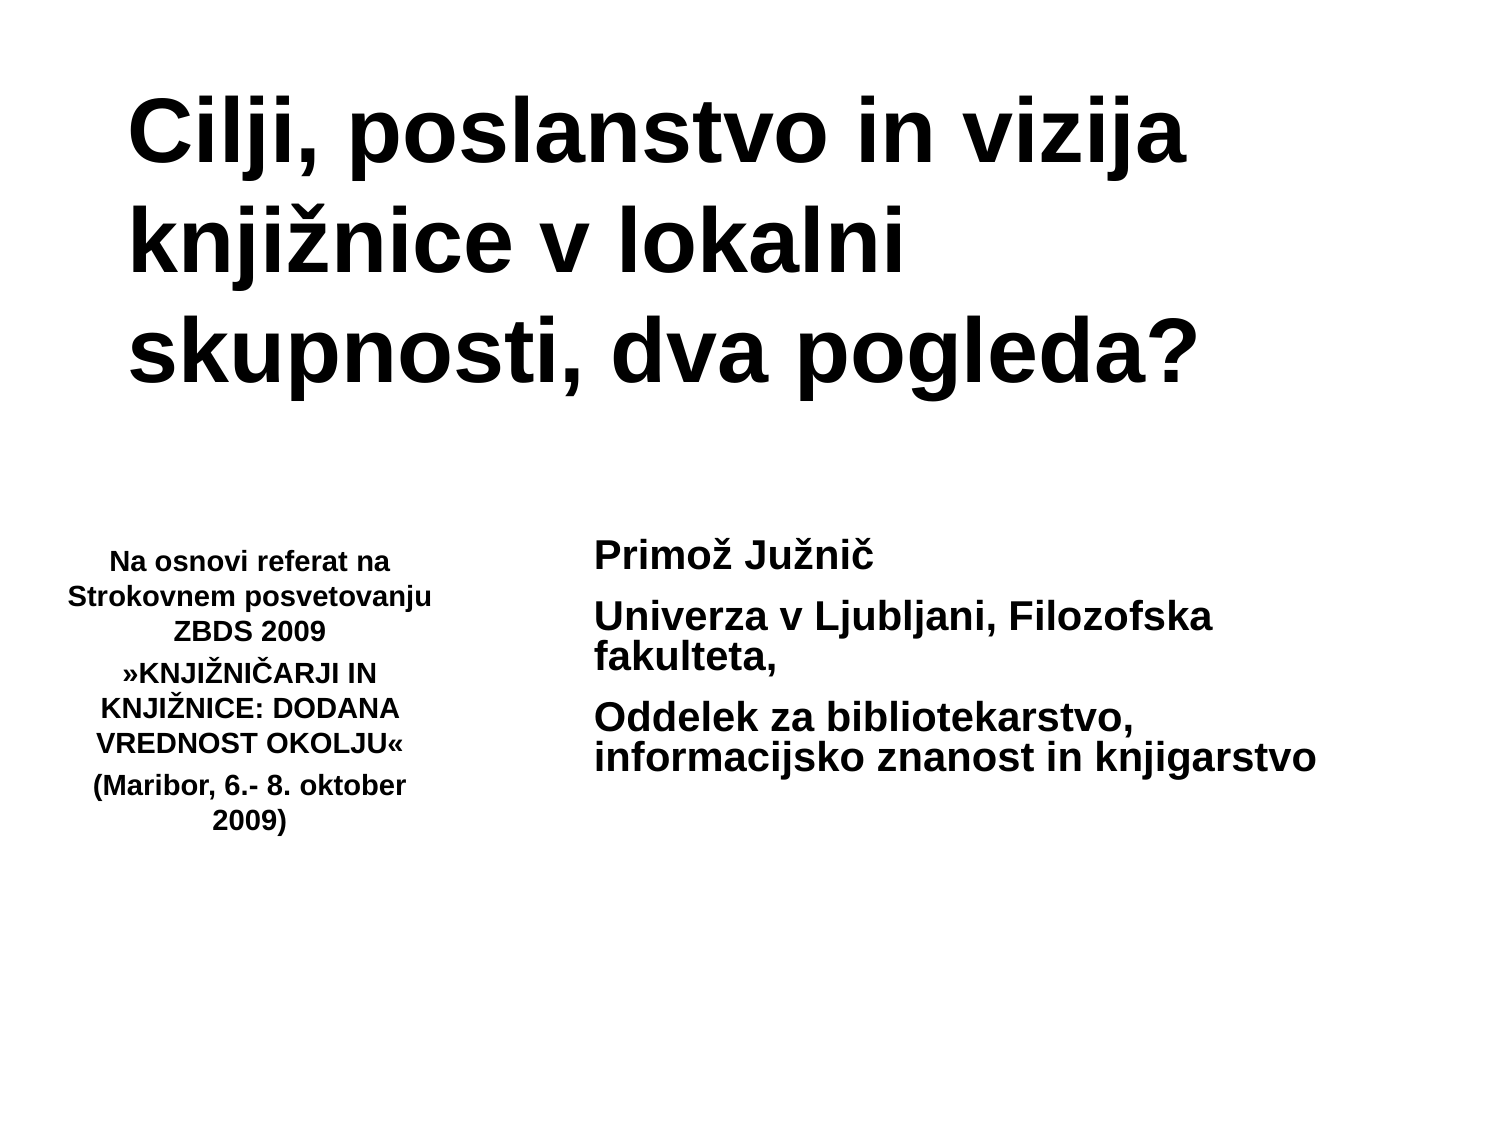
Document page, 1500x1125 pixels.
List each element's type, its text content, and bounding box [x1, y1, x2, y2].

subtitle Primož Južnič Univerza v Ljubljani, Filozofska fakulteta, Oddelek za bibliotekarstvo, informacijsko znanost in knjigarstvo [578, 449, 1375, 976]
text_box Na osnovi referat na Strokovnem posvetovanju ZBDS 2009 »KNJIŽNIČARJI IN KNJIŽNICE: DODANA VREDNOST OKOLJU« (Maribor, 6.- 8. oktober 2009) [37, 450, 463, 1051]
title Cilji, poslanstvo in vizija knjižnice v lokalni skupnosti, dva pogleda? [112, 54, 1388, 409]
